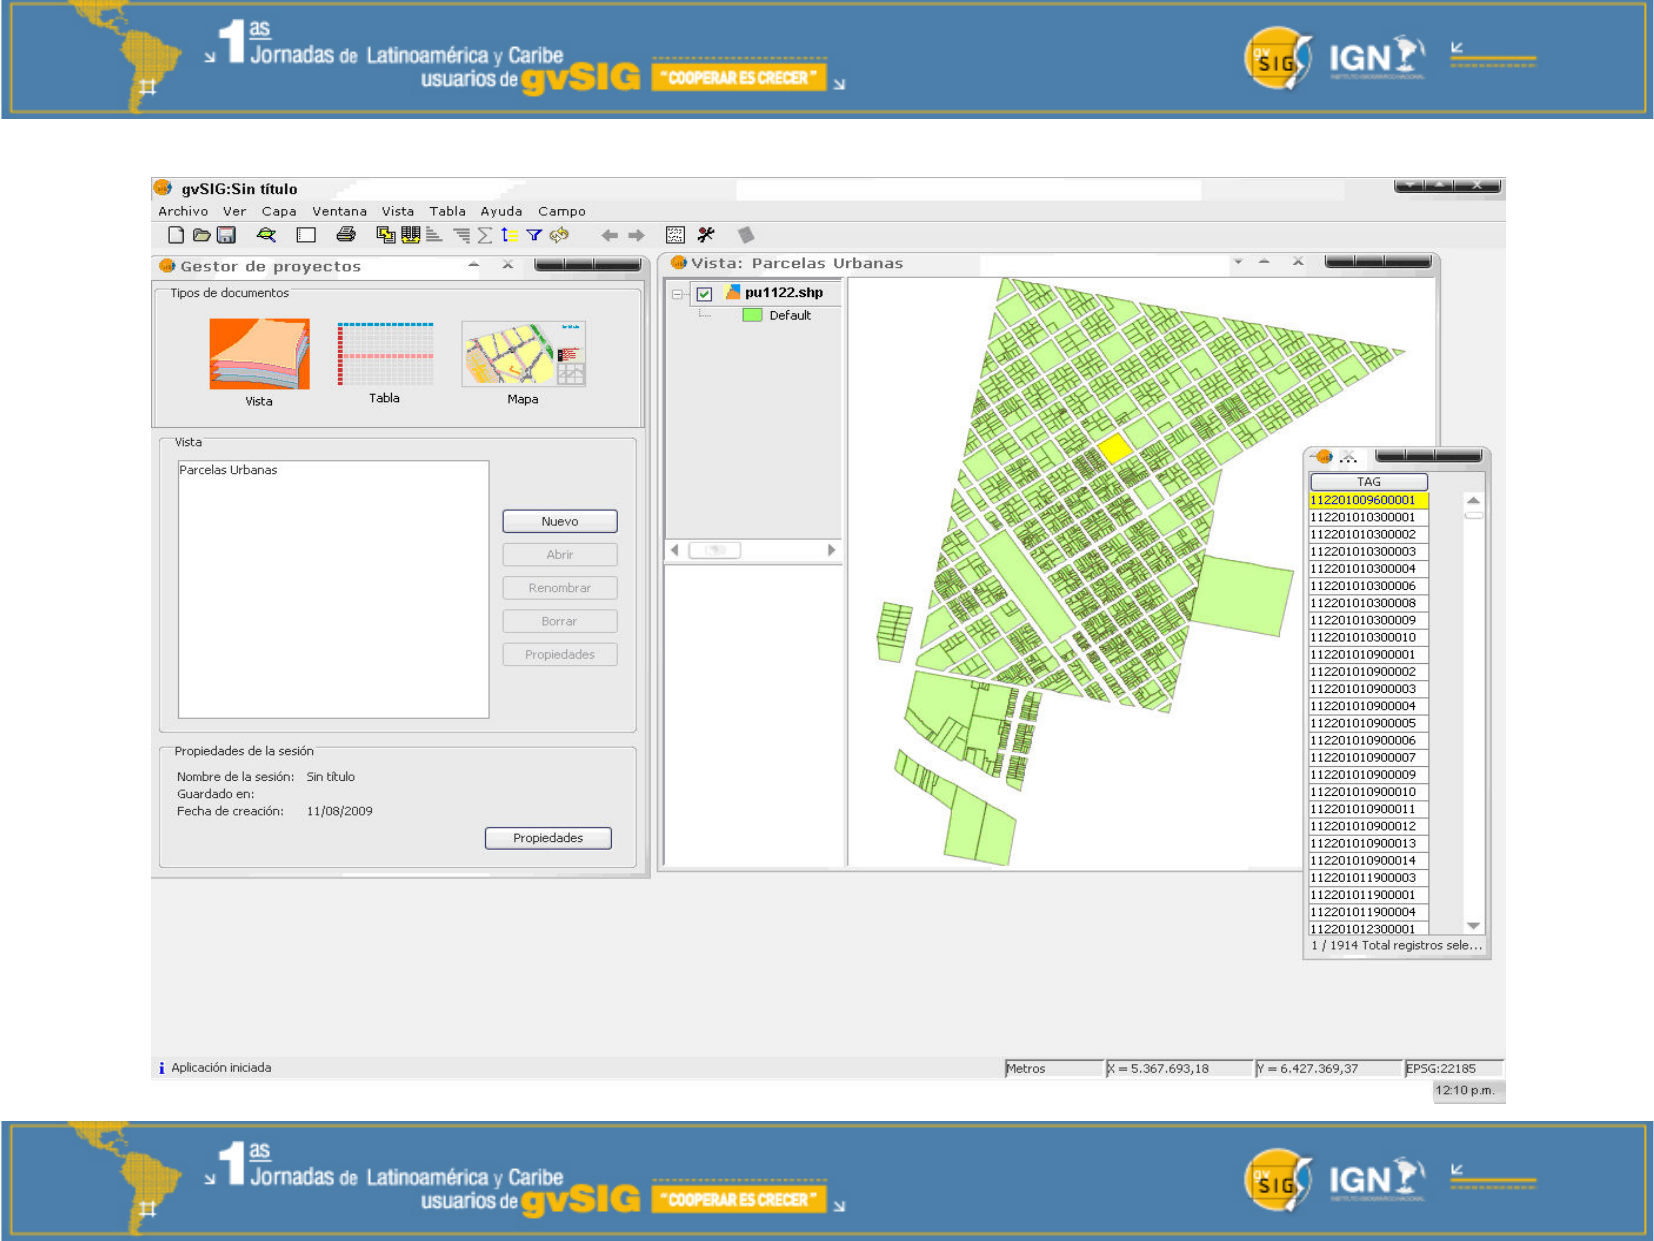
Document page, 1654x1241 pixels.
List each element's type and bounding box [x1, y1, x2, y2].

picture [151, 177, 1506, 1104]
picture [0, 1121, 1654, 1241]
picture [0, 0, 1654, 119]
